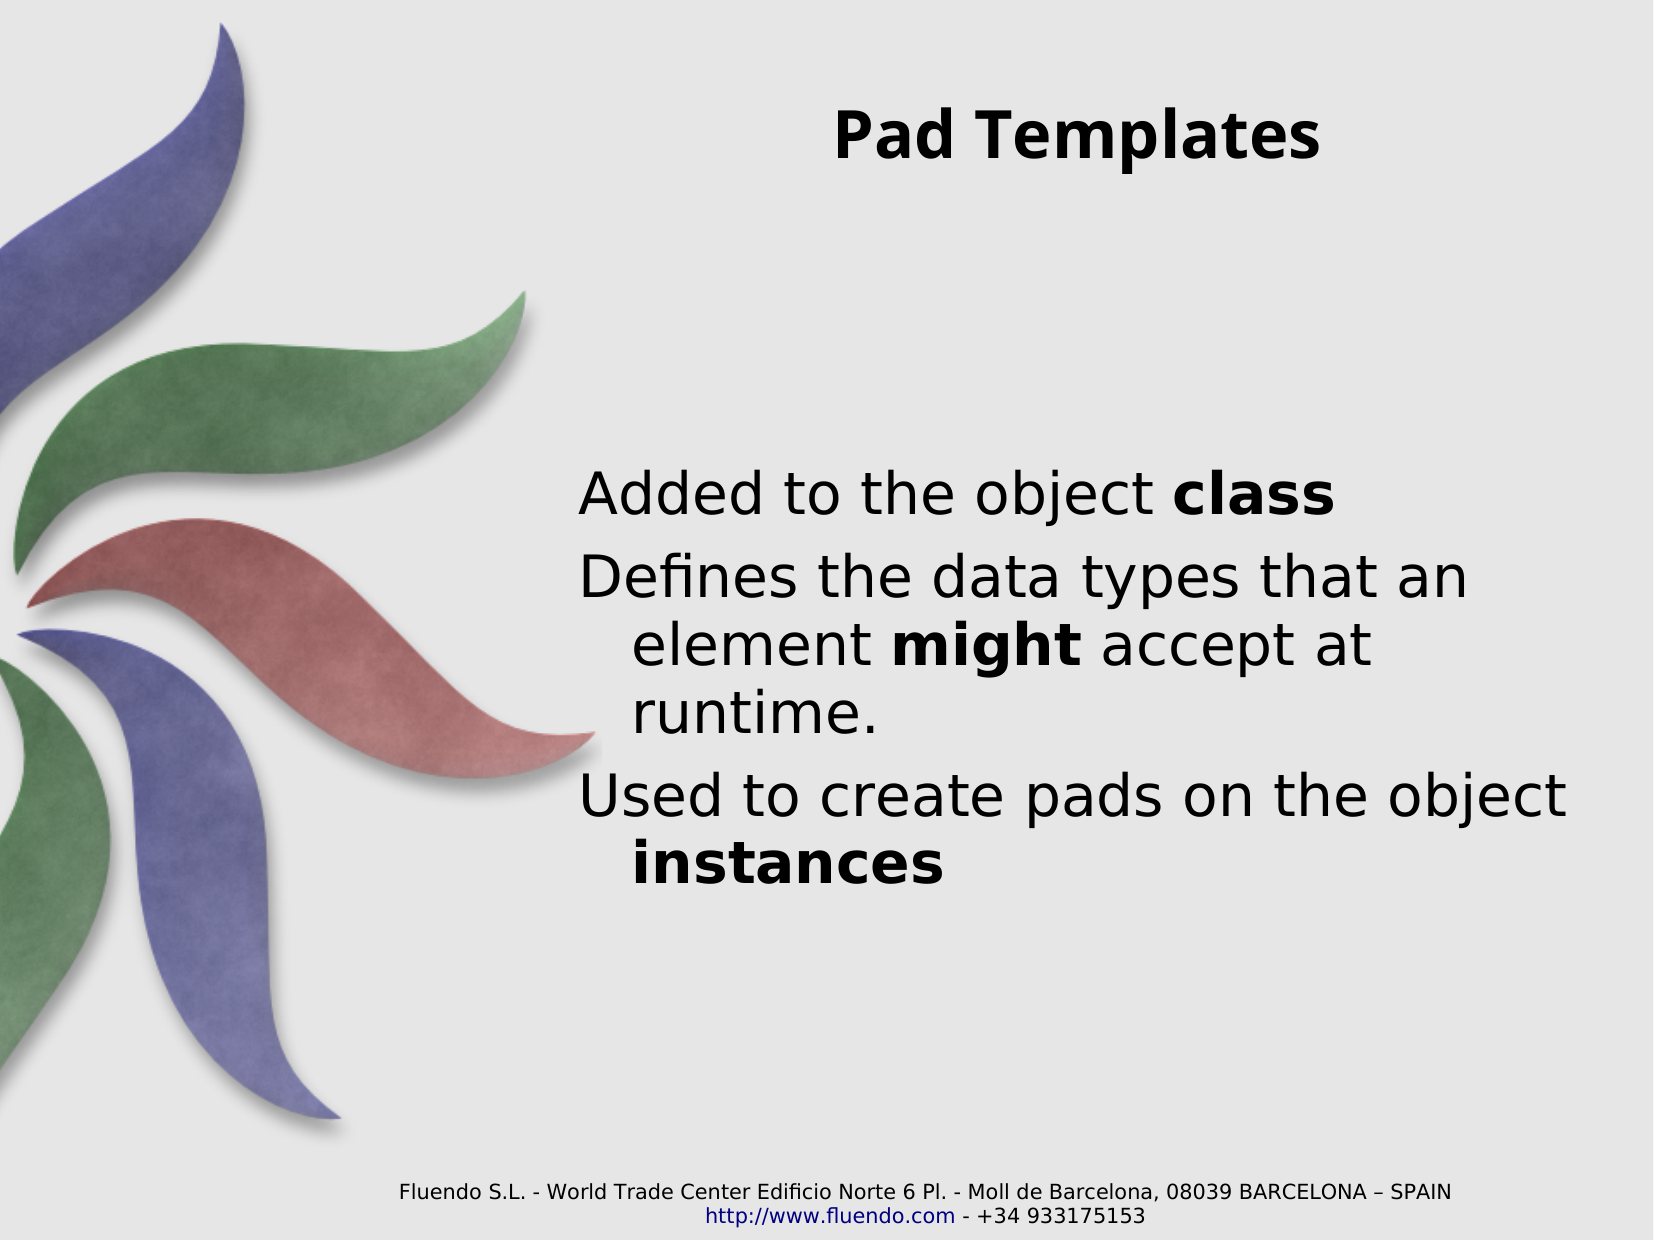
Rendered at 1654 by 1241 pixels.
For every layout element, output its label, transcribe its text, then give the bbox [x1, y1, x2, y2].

title Pad Templates [561, 59, 1595, 207]
picture [0, 1, 602, 1241]
list Added to the object class Defines the data types that an element might accept at runtime. Used to create pads on the object instances [561, 236, 1595, 1123]
picture [597, 1189, 602, 1198]
